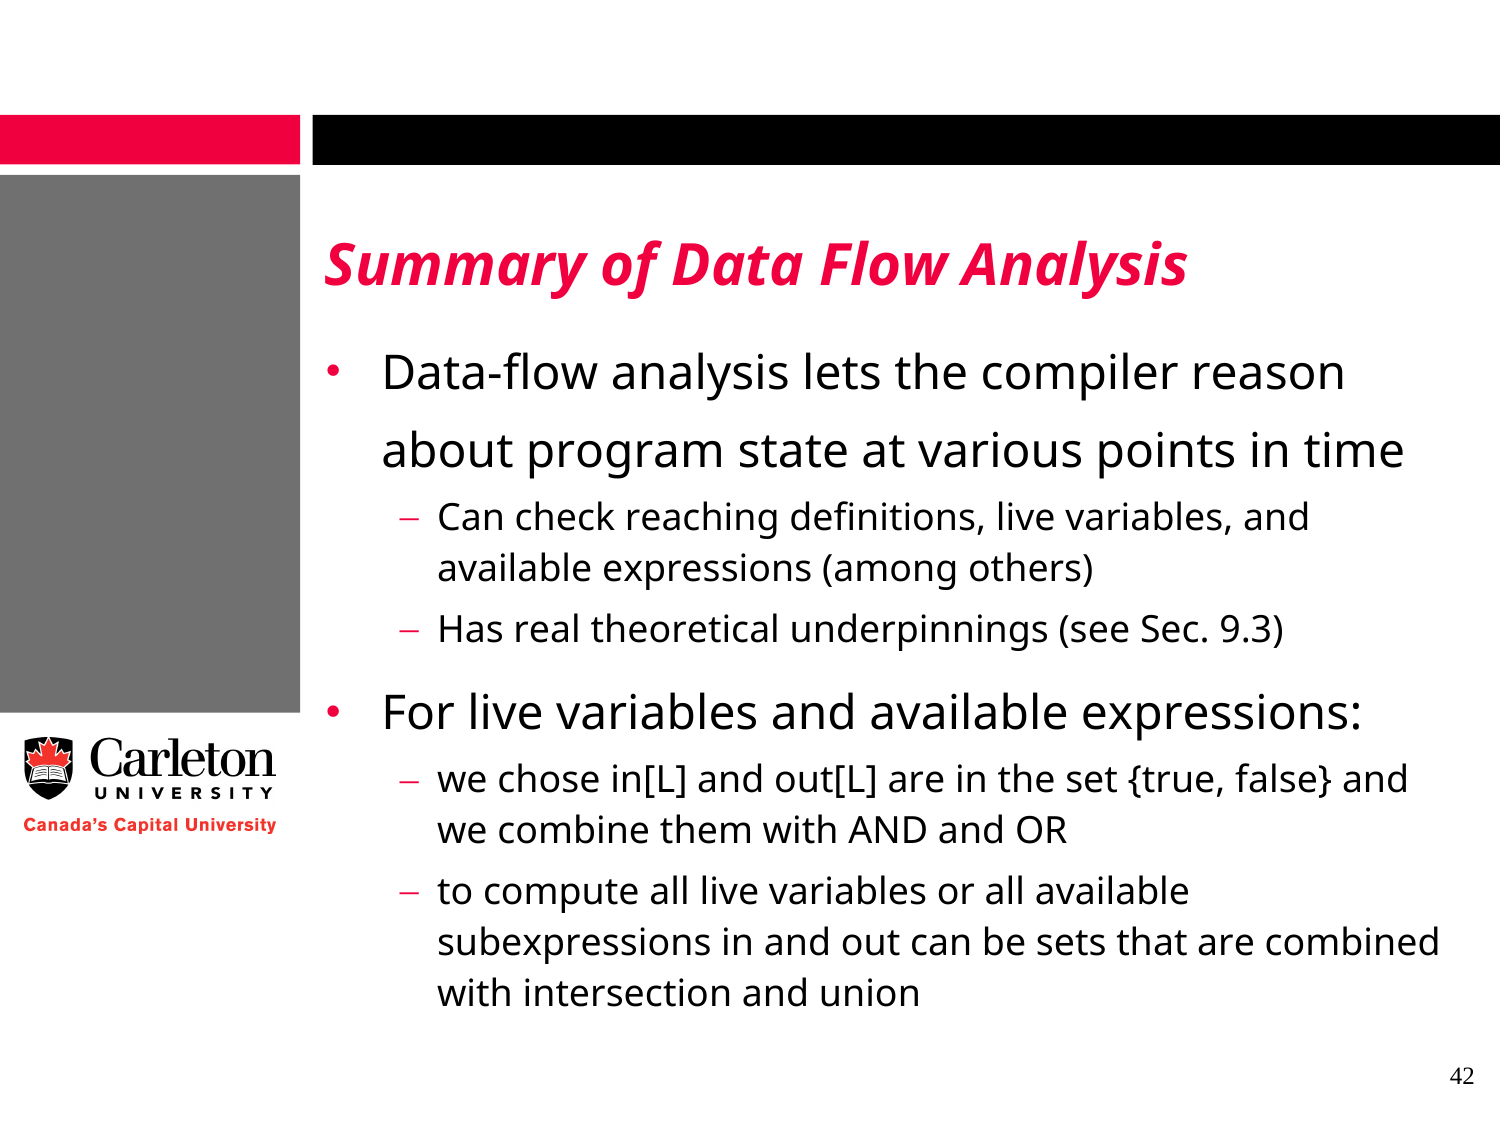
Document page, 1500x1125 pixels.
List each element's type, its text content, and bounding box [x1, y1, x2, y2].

list Data-flow analysis lets the compiler reason about program state at various points in time Can check reaching definitions, live variables, and available expressions (among others) Has real theoretical underpinnings (see Sec. 9.3) For live variables and available expressions: we chose in[L] and out[L] are in the set {true, false} and we combine them with AND and OR to compute all live variables or all available subexpressions in and out can be sets that are combined with intersection and union [324, 324, 1450, 1036]
picture [24, 737, 276, 834]
title Summary of Data Flow Analysis [324, 187, 1450, 324]
